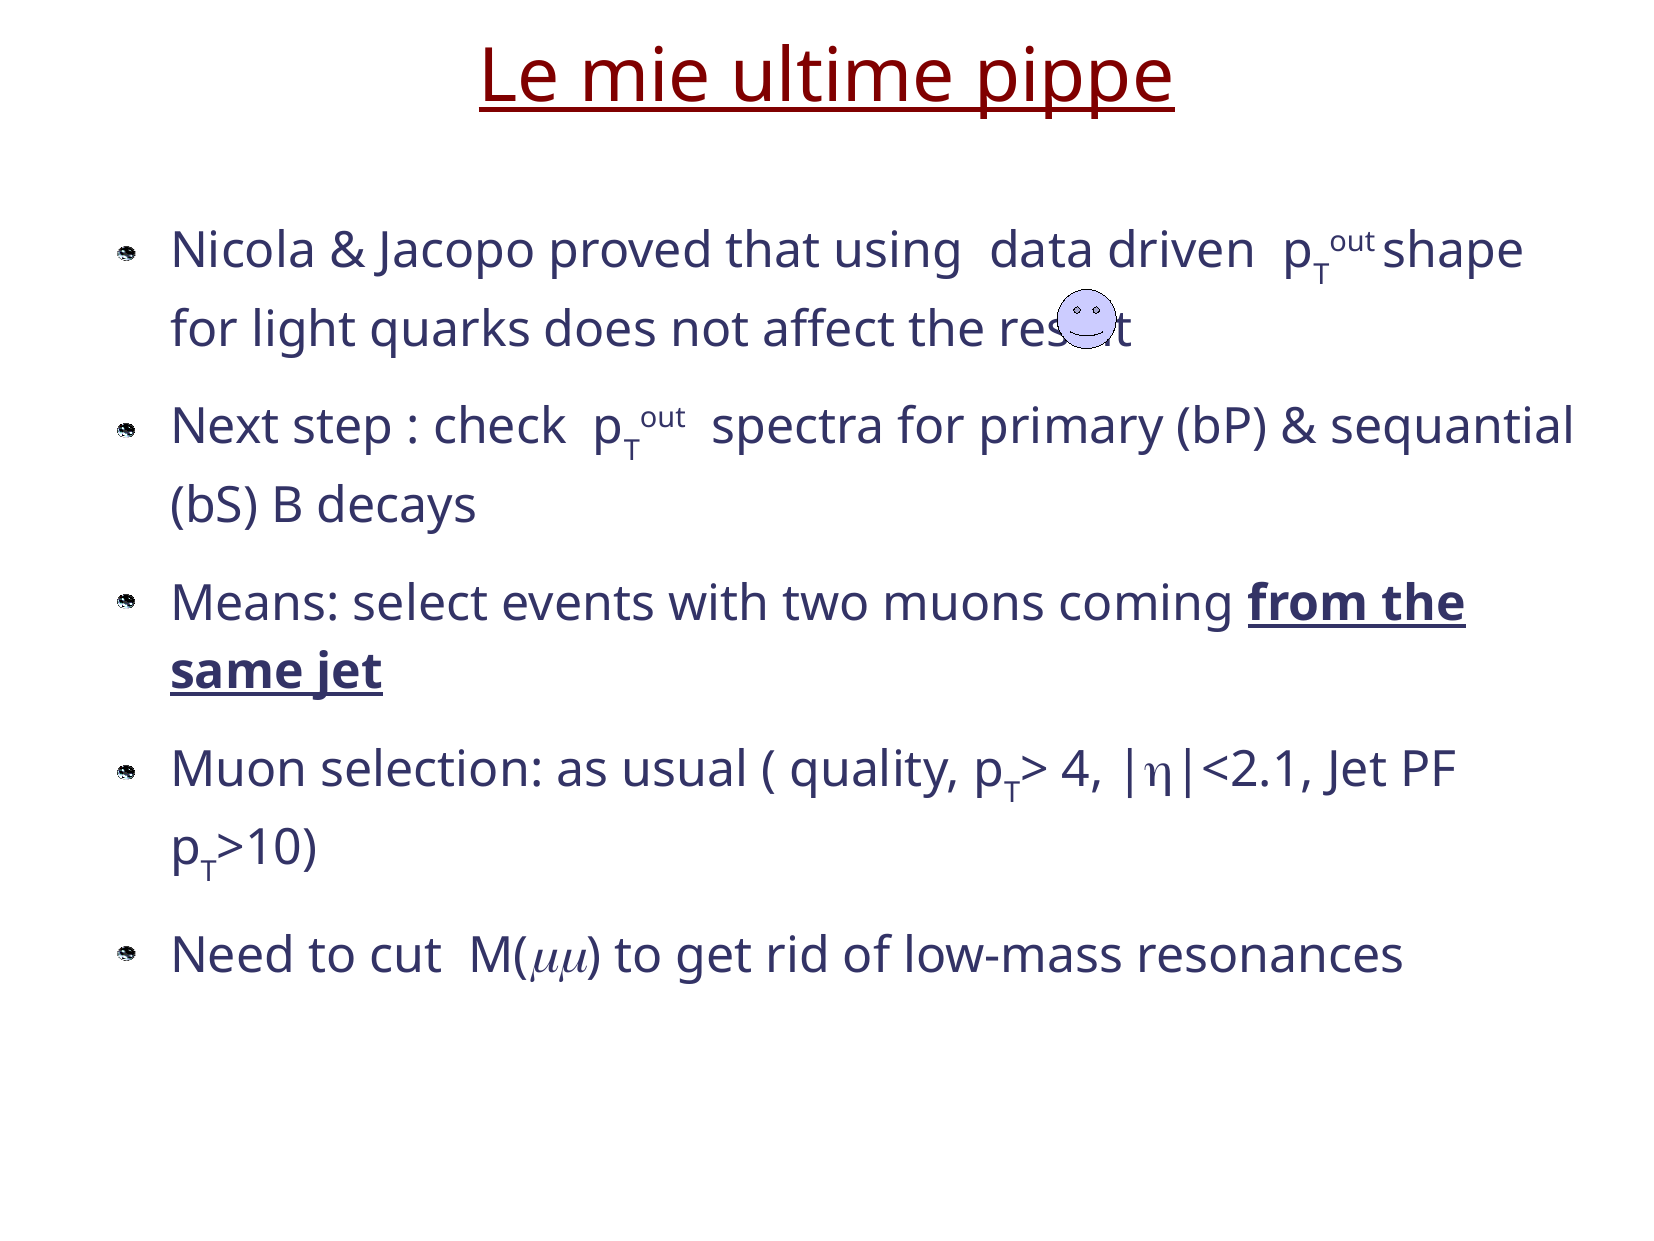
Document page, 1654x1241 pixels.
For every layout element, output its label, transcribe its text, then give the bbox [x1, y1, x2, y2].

text_box [1057, 289, 1117, 349]
title Le mie ultime pippe [129, 13, 1524, 130]
list Nicola & Jacopo proved that using data driven pTout shape for light quarks does not affect the result Next step : check pTout spectra for primary (bP) & sequantial (bS) B decays Means: select events with two muons coming from the same jet Muon selection: as usual ( quality, pT> 4, |h|<2.1, Jet PF pT>10) Need to cut M(mm) to get rid of low-mass resonances [99, 214, 1588, 1146]
